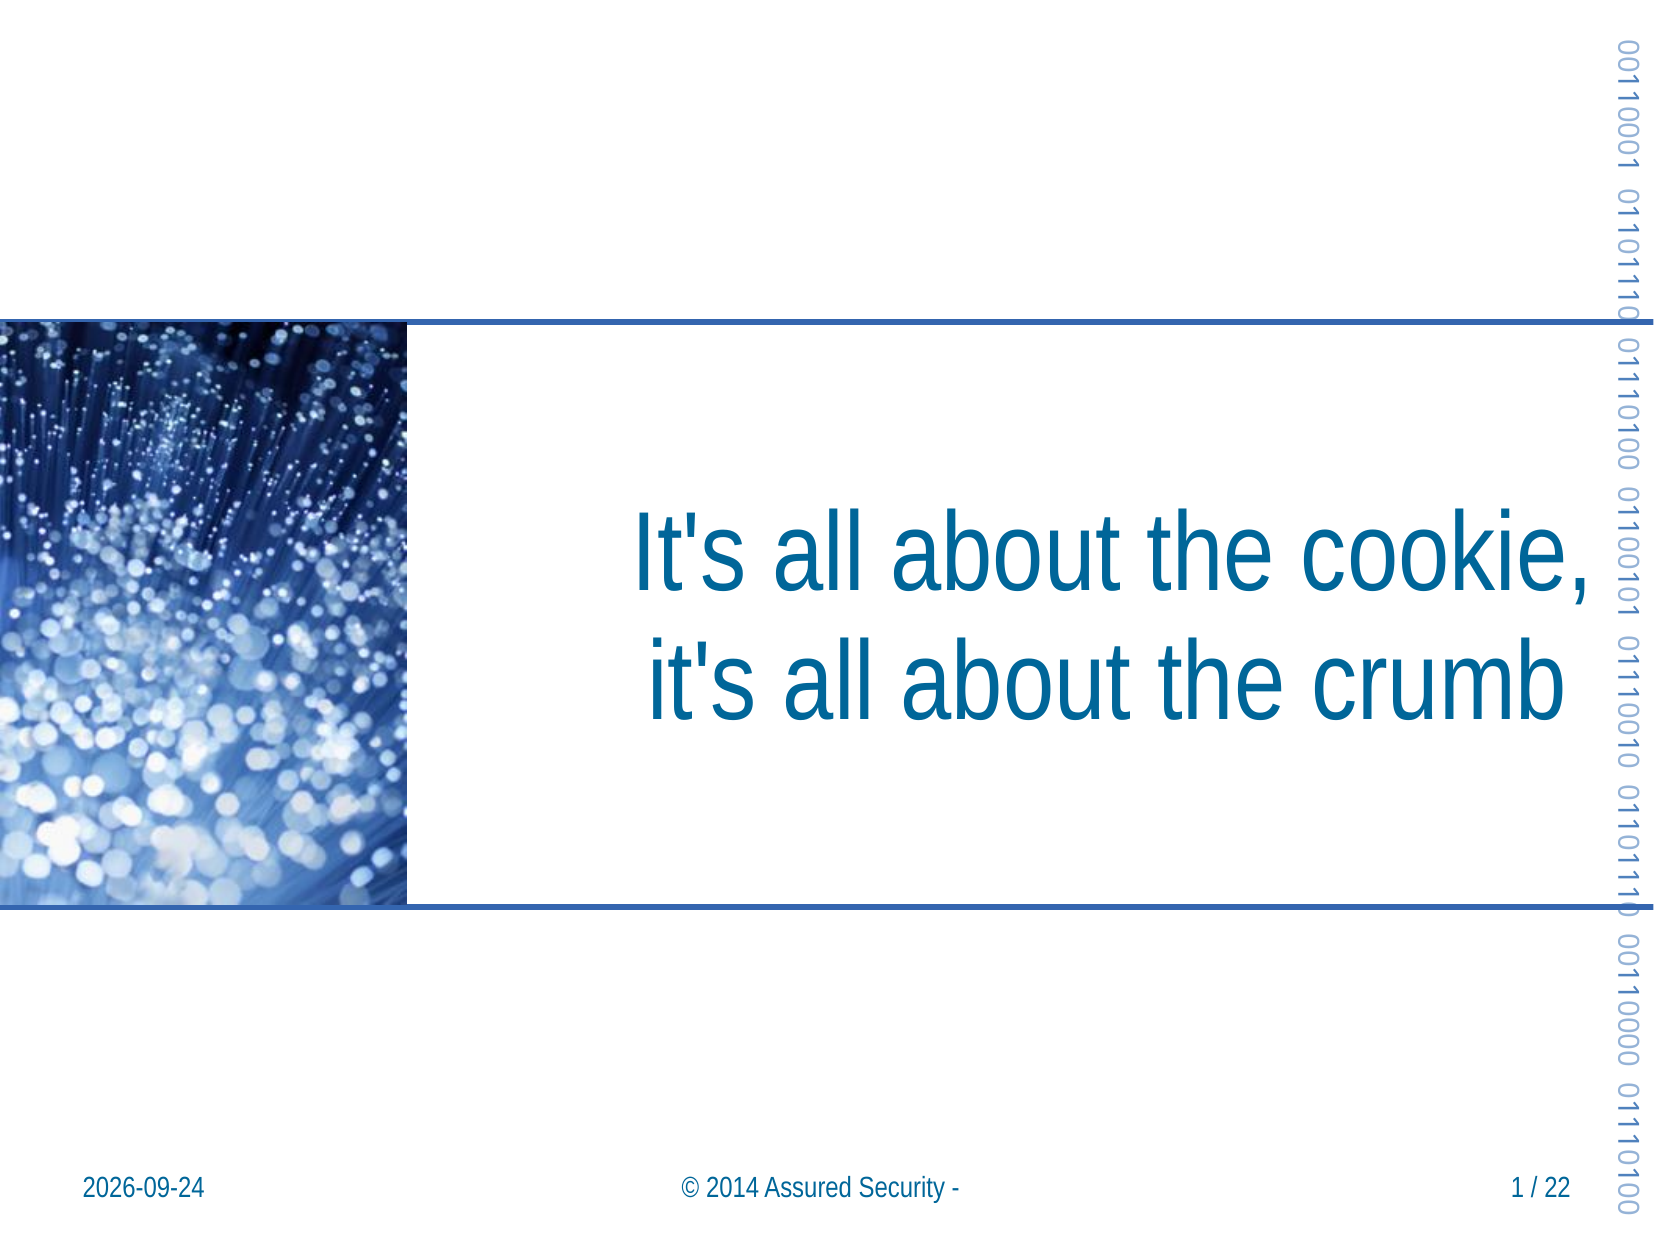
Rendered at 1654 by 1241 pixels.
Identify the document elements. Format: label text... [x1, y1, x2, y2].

picture [0, 322, 407, 905]
picture [693, 1178, 698, 1189]
subtitle It's all about the cookie, it's all about the crumb [0, 322, 1654, 908]
